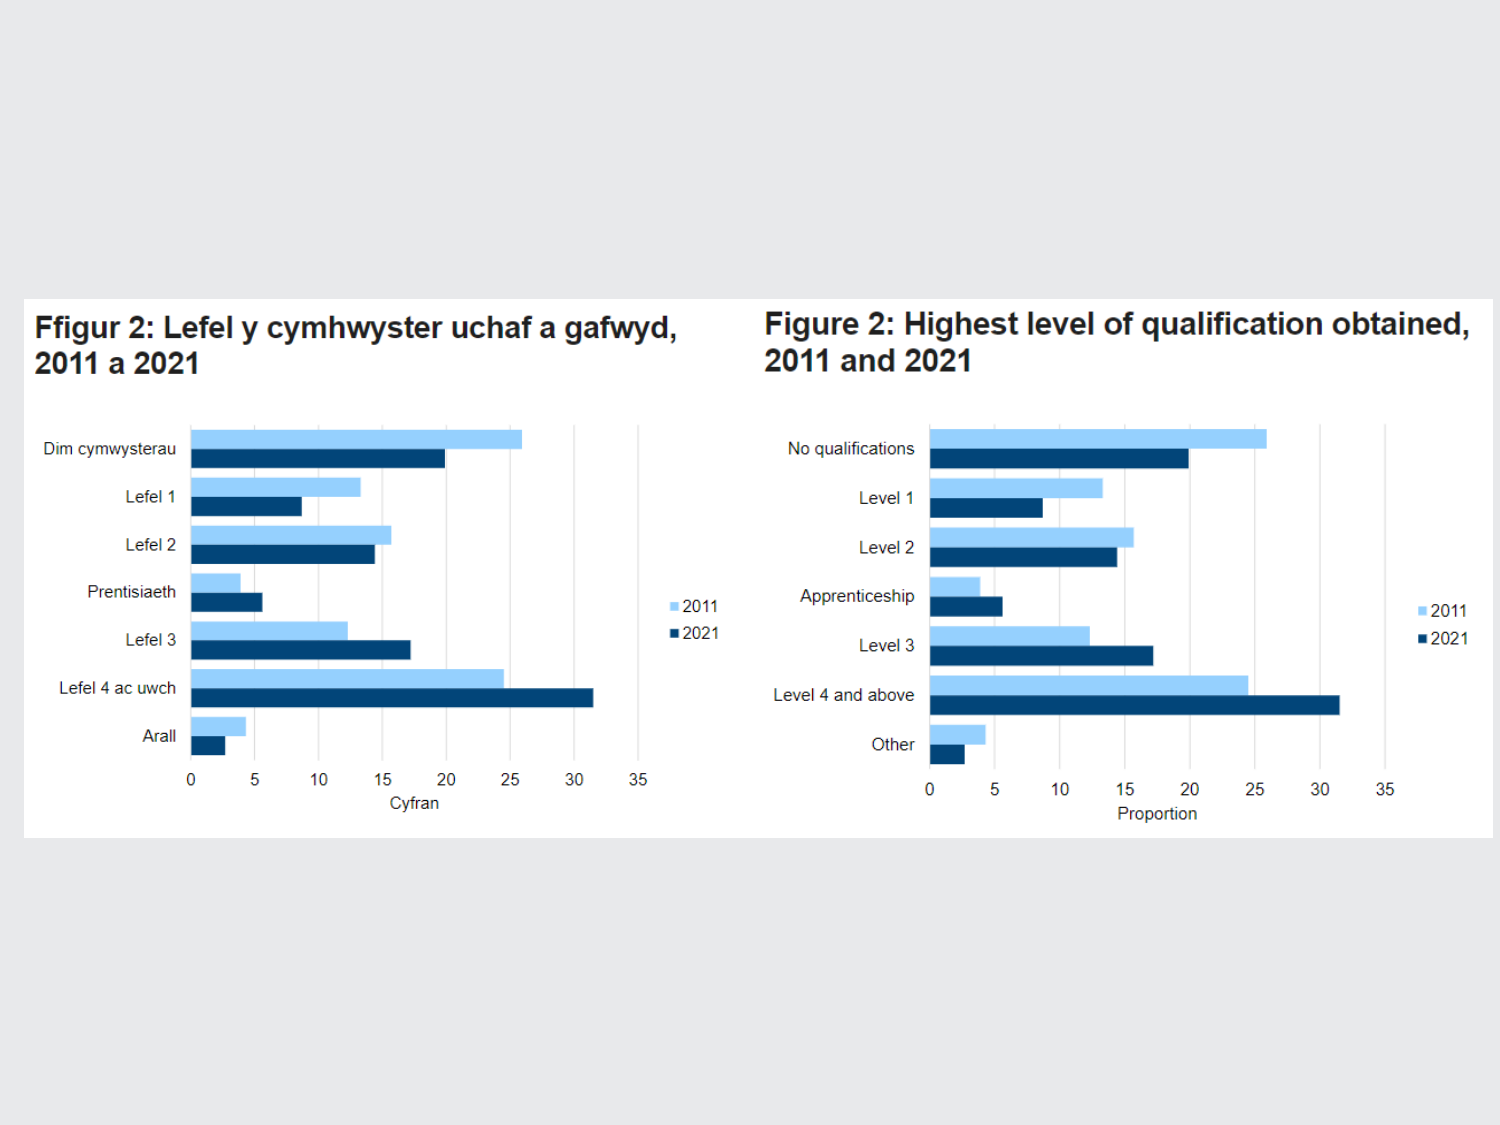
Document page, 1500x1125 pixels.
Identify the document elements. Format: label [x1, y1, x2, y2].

picture [24, 299, 1493, 838]
